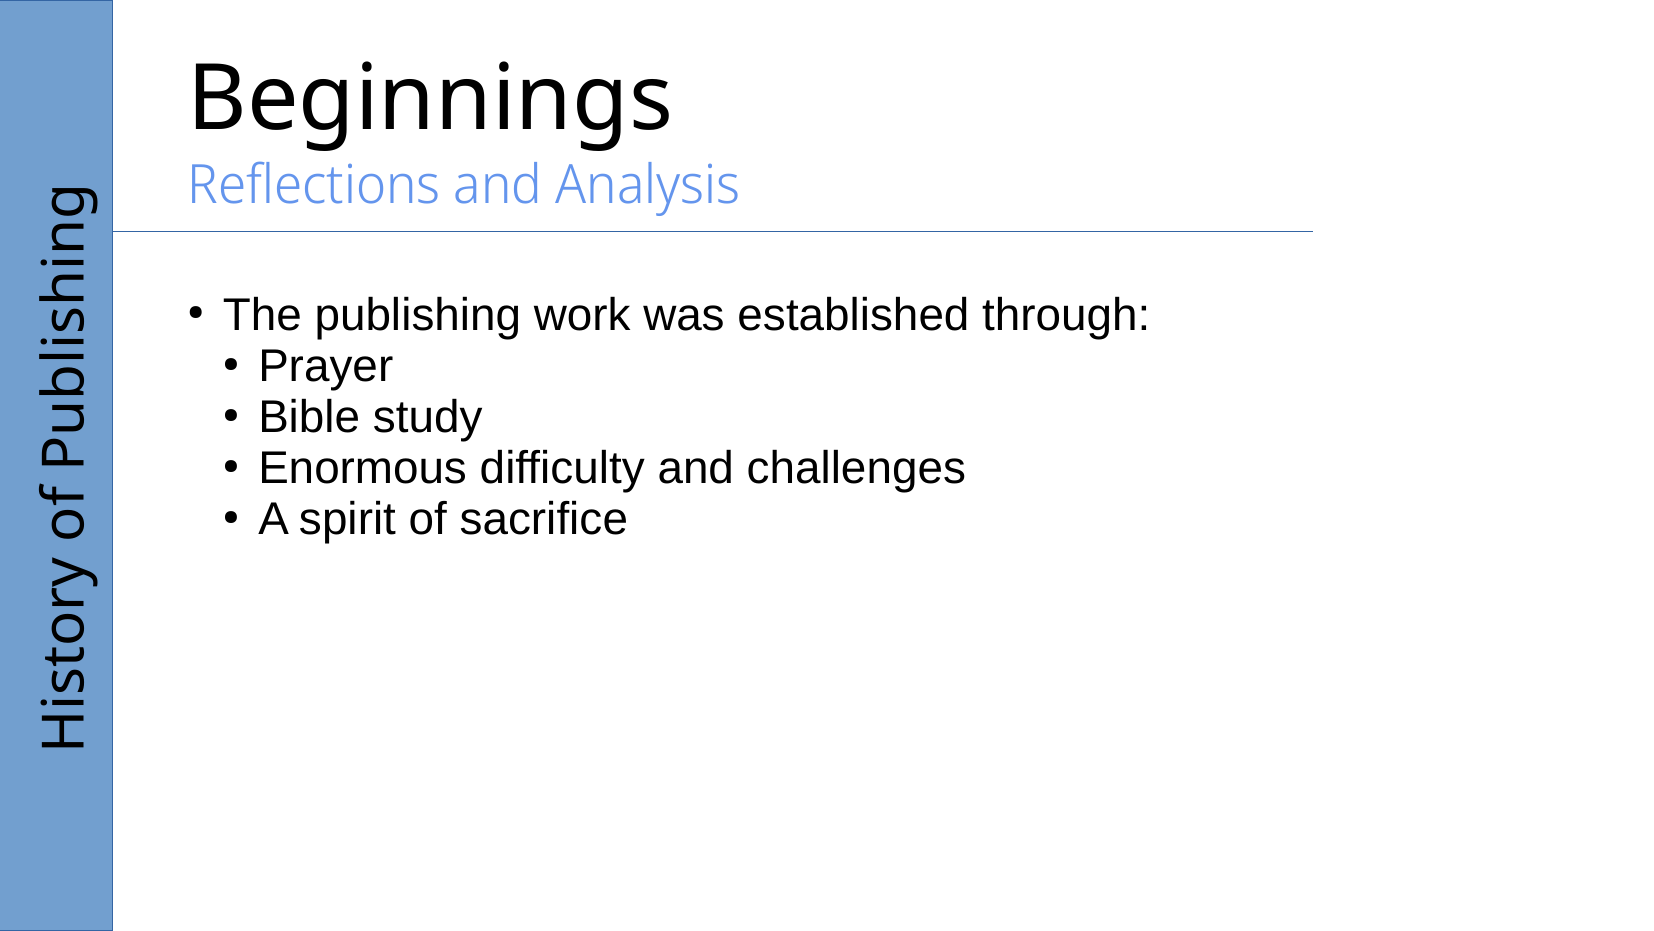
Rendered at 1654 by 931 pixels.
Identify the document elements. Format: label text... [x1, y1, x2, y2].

subtitle The publishing work was established through: Prayer Bible study Enormous difficulty and challenges A spirit of sacrifice [187, 288, 1313, 863]
title Reflections and Analysis [187, 125, 1571, 239]
text_box [0, 0, 113, 931]
title Beginnings [187, 33, 1571, 125]
text_box History of Publishing [13, 37, 105, 901]
